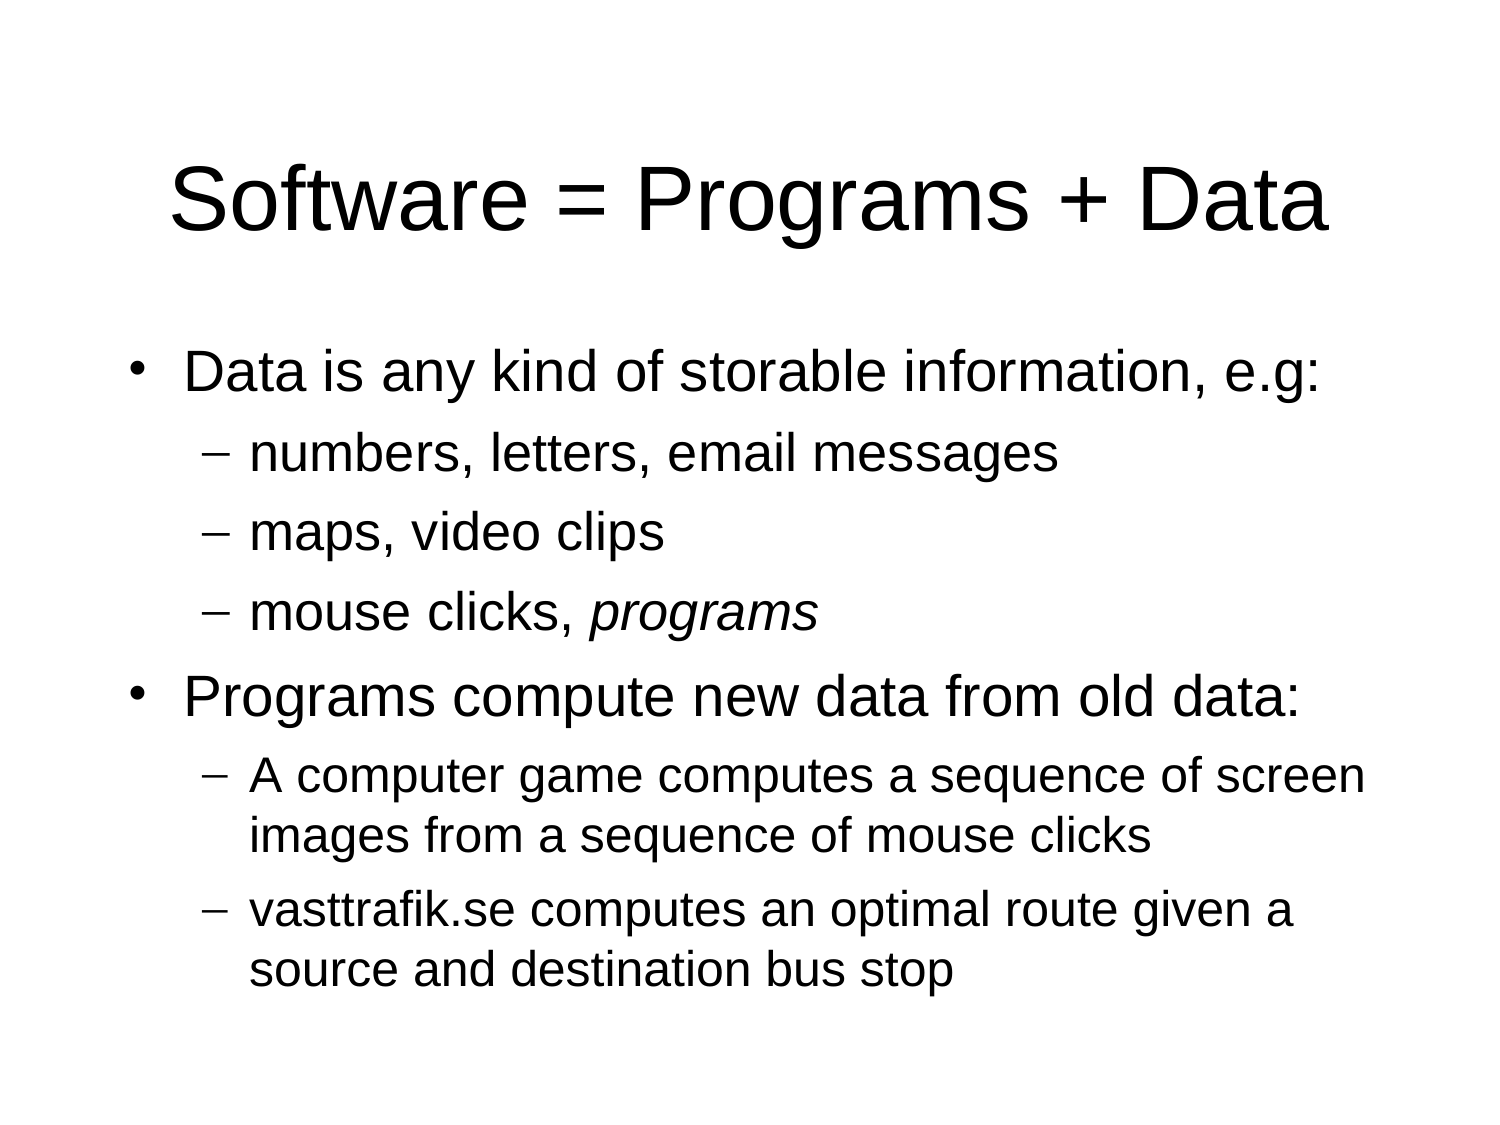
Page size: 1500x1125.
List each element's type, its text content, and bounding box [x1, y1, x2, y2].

list Data is any kind of storable information, e.g: numbers, letters, email messages maps, video clips mouse clicks, programs Programs compute new data from old data: A computer game computes a sequence of screen images from a sequence of mouse clicks vasttrafik.se computes an optimal route given a source and destination bus stop [112, 324, 1388, 978]
title Software = Programs + Data [112, 99, 1388, 288]
